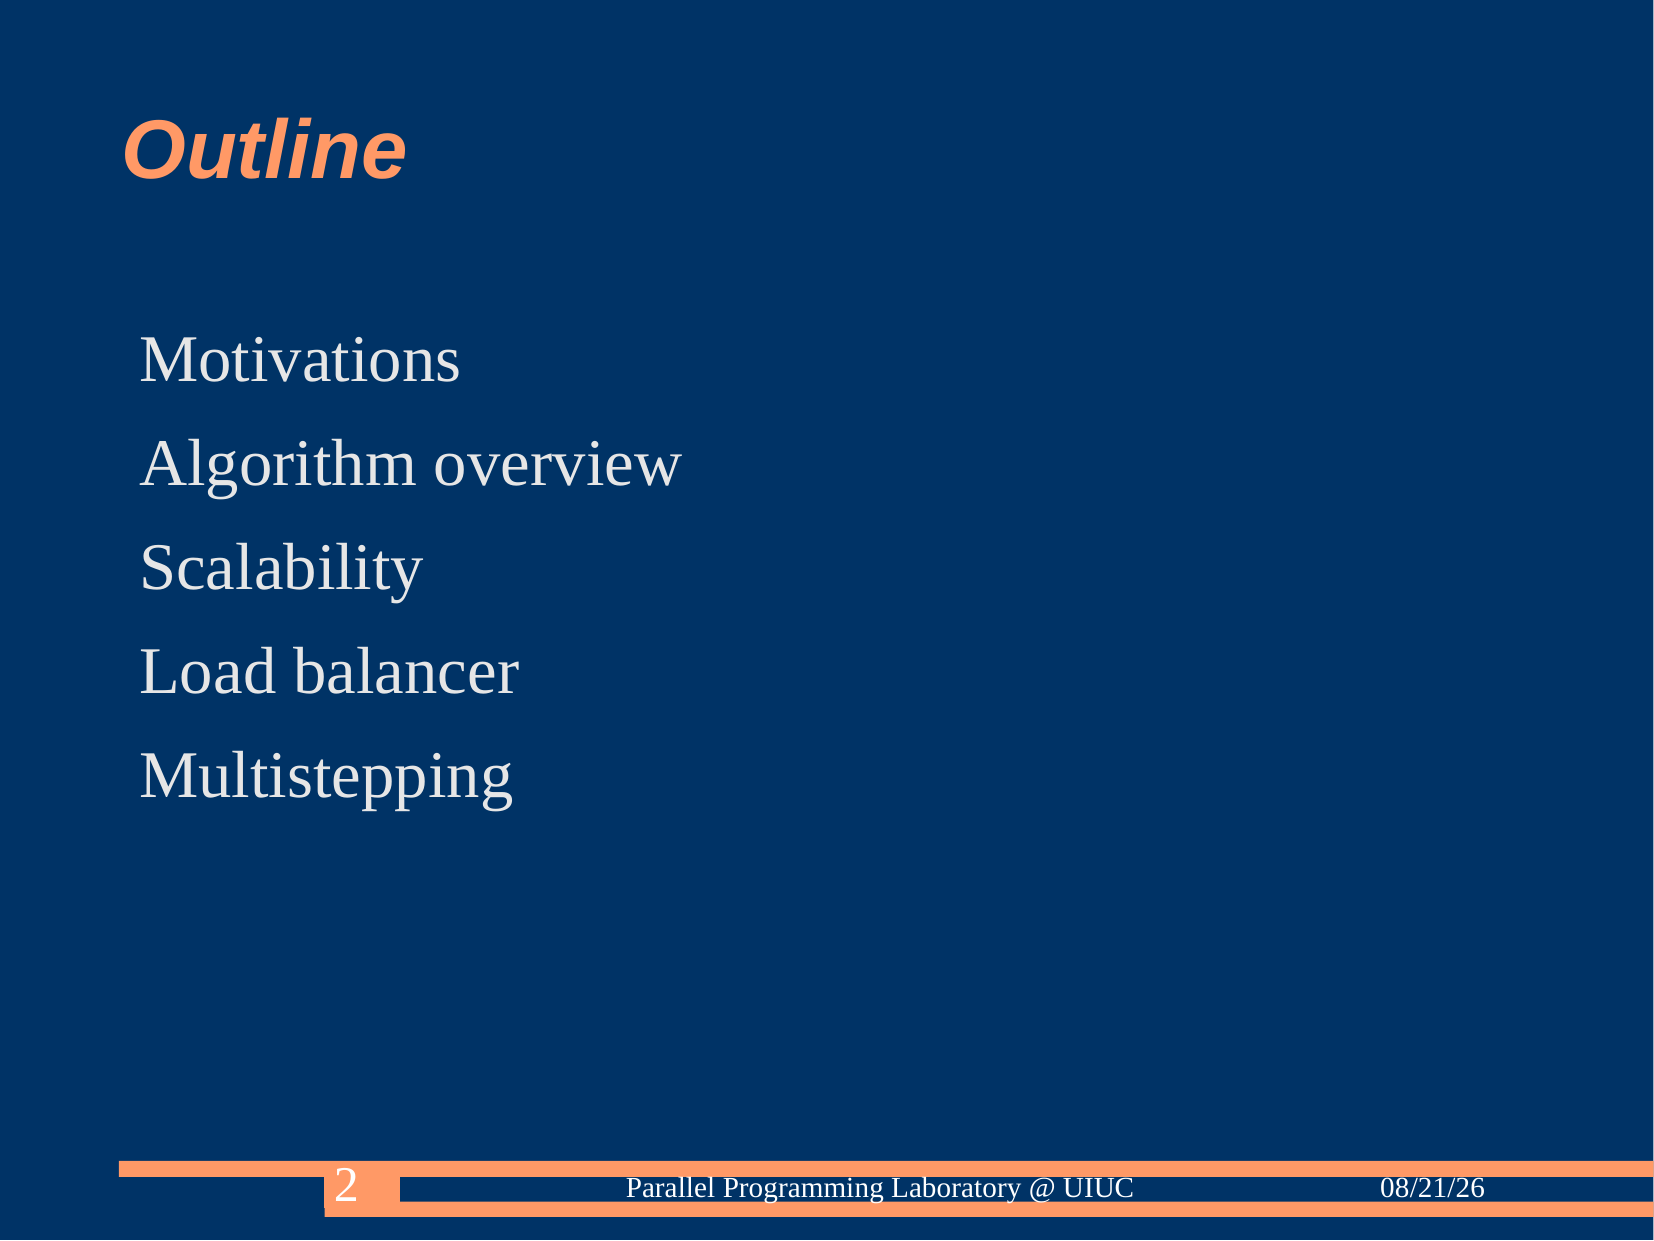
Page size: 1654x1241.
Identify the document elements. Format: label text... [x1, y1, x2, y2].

title Outline [121, 46, 1534, 254]
list Motivations Algorithm overview Scalability Load balancer Multistepping [121, 322, 1561, 1133]
